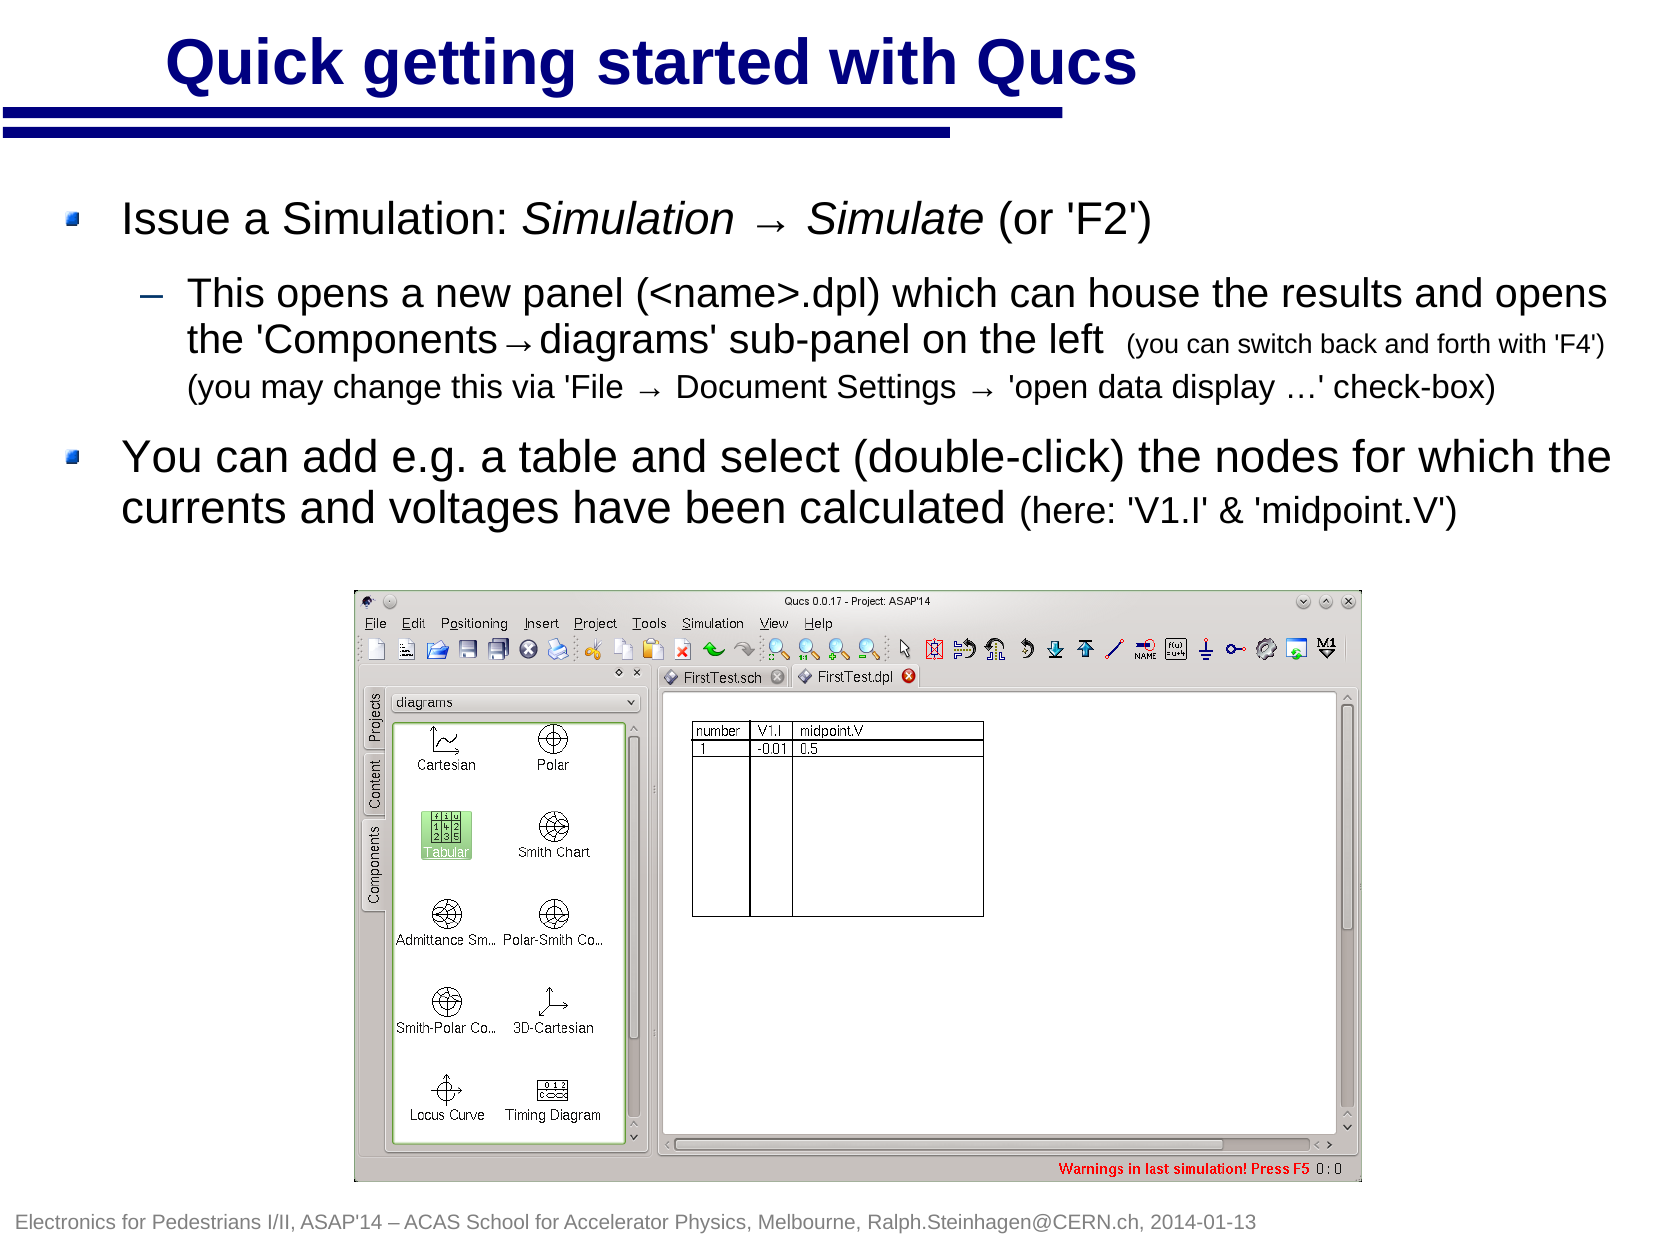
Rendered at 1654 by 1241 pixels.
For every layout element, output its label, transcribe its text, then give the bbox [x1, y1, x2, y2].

title Quick getting started with Qucs [165, 0, 1323, 124]
list Issue a Simulation: Simulation → Simulate (or 'F2') This opens a new panel (<name>.dpl) which can house the results and opens the 'Components→diagrams' sub-panel on the left (you can switch back and forth with 'F4')(you may change this via 'File → Document Settings → 'open data display …' check-box) You can add e.g. a table and select (double-click) the nodes for which the currents and voltages have been calculated (here: 'V1.I' & 'midpoint.V') [65, 192, 1628, 1205]
picture [354, 590, 1362, 1182]
